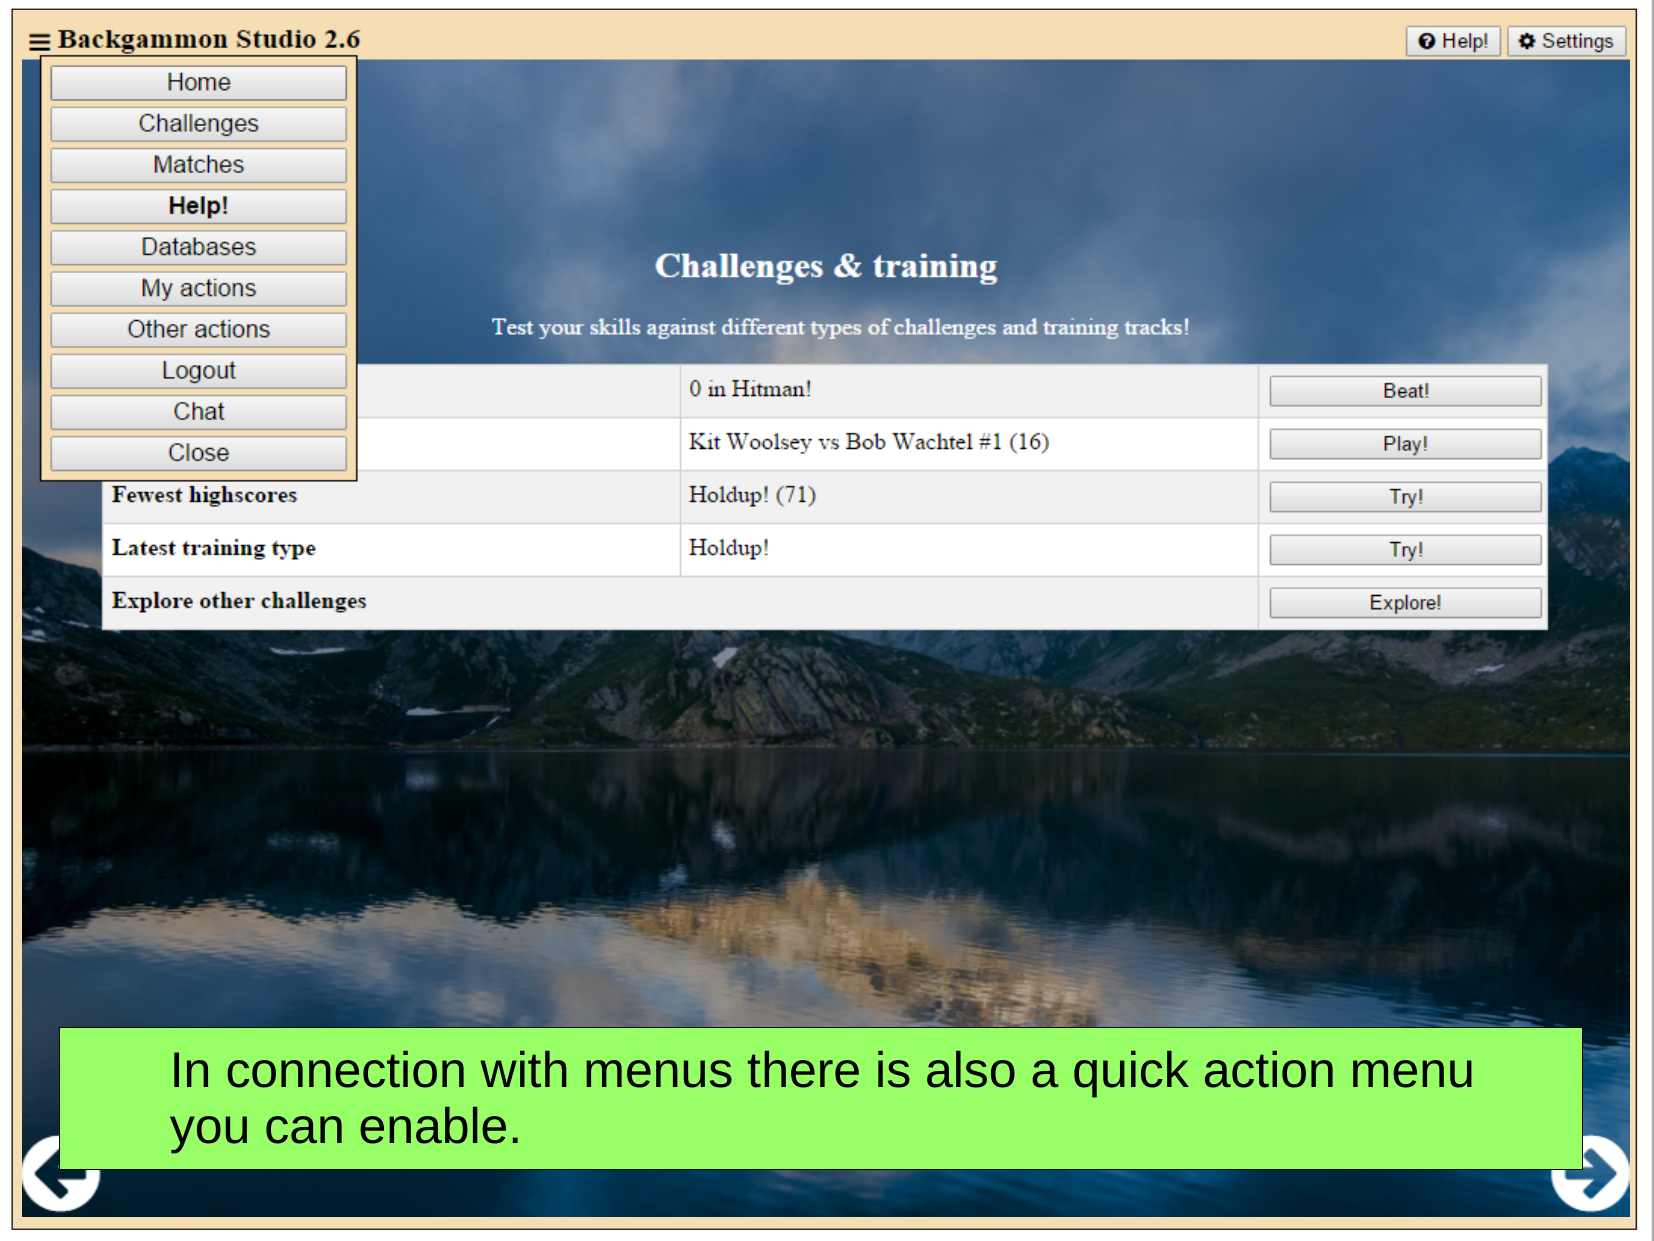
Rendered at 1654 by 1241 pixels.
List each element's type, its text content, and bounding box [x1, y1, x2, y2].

text_box In connection with menus there is also a quick action menu you can enable. [59, 1027, 1583, 1170]
picture [0, 0, 1654, 1241]
